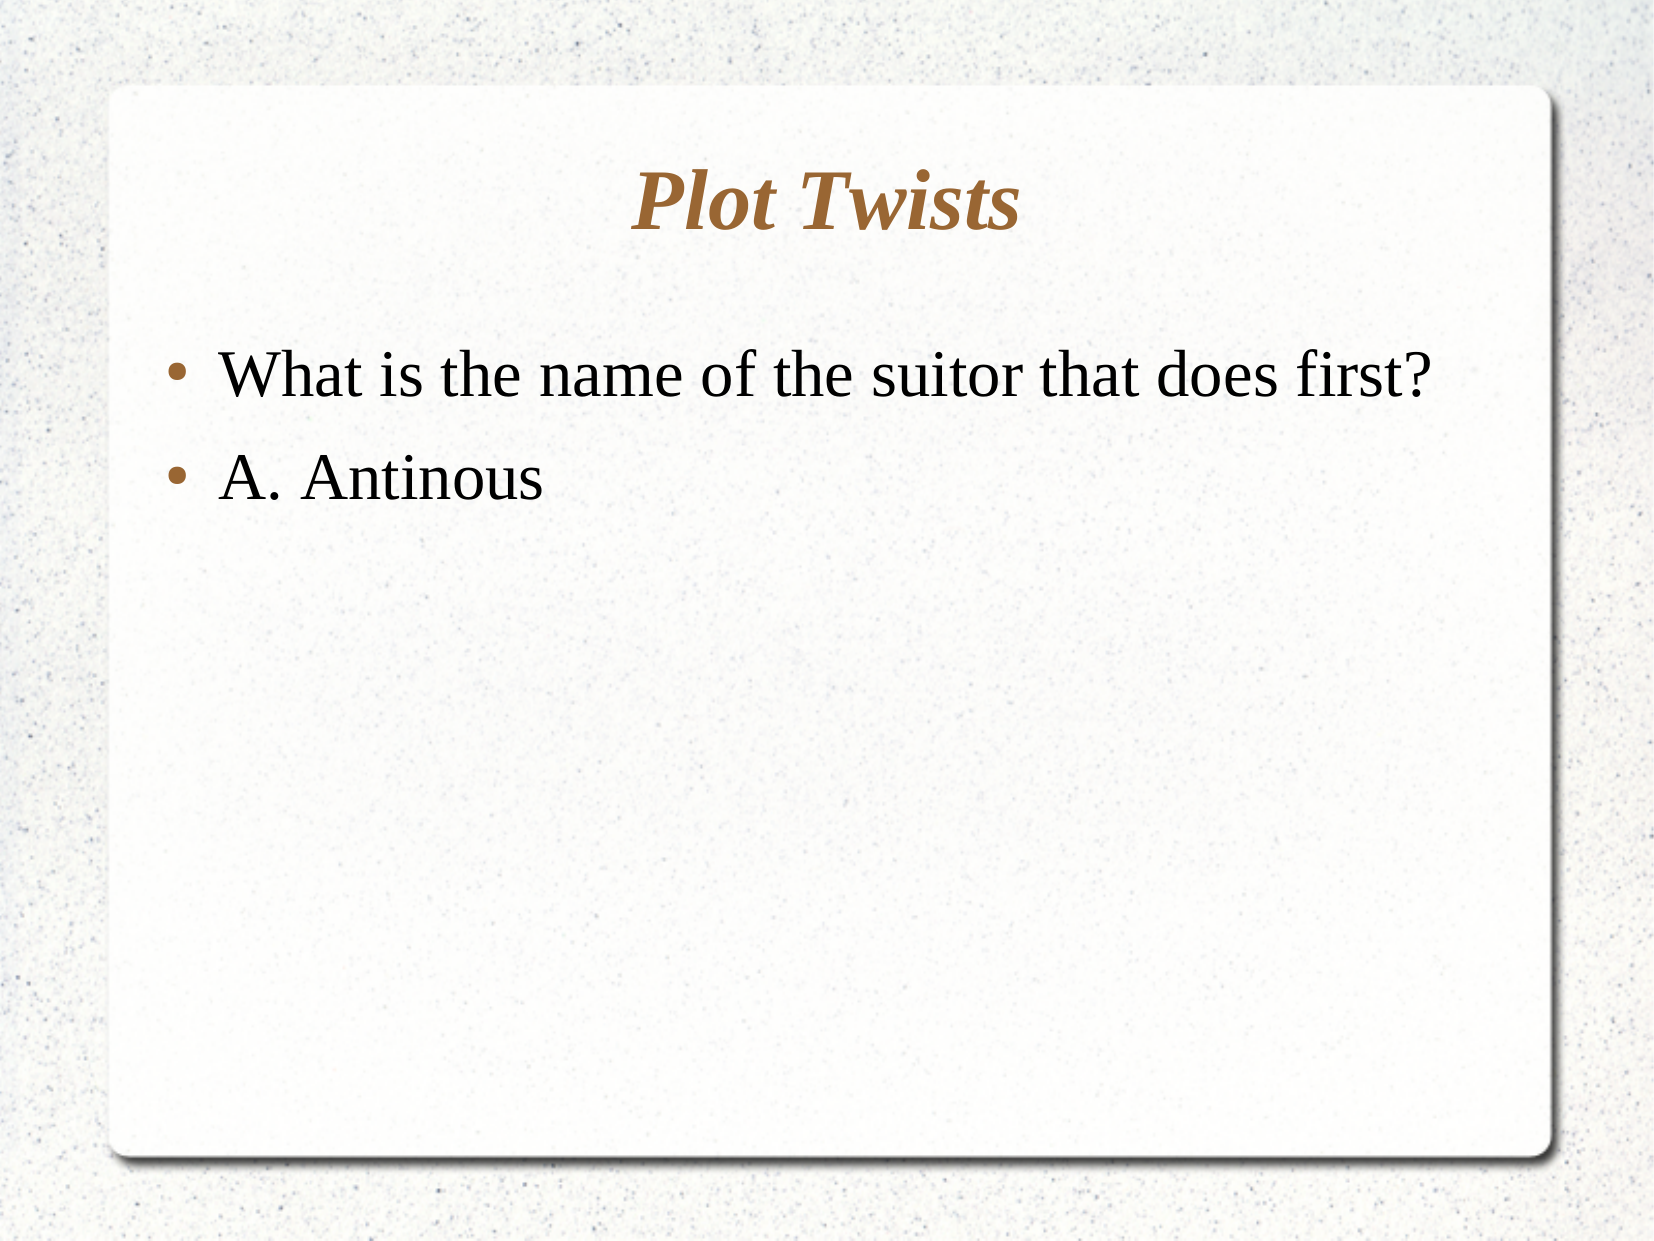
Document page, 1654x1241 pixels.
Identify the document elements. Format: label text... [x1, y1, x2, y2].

picture [0, 0, 1654, 1241]
title Plot Twists [118, 104, 1536, 297]
list What is the name of the suitor that does first? A. Antinous [147, 336, 1506, 972]
